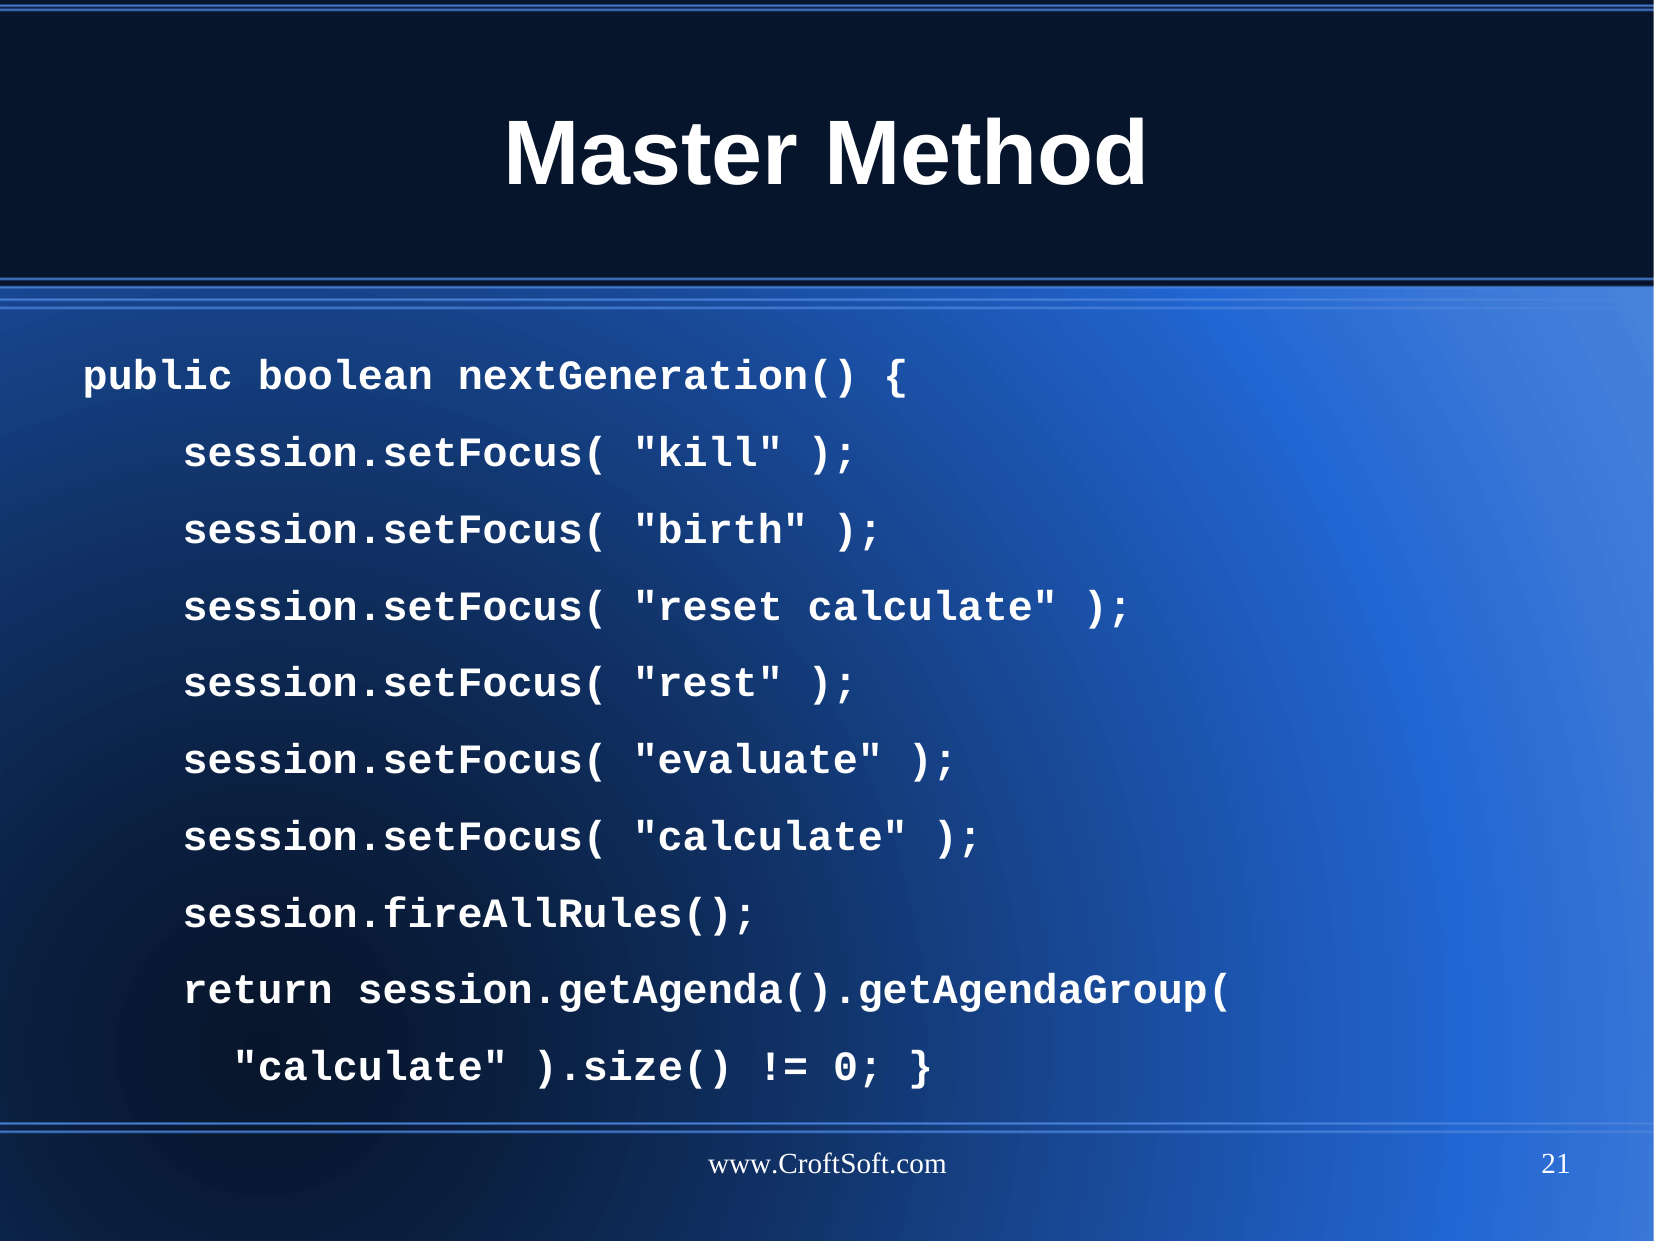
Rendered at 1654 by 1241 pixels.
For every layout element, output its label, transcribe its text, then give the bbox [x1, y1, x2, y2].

picture [0, 0, 1654, 1241]
title Master Method [82, 49, 1571, 257]
list public boolean nextGeneration() { session.setFocus( "kill" ); session.setFocus( "birth" ); session.setFocus( "reset calculate" ); session.setFocus( "rest" ); session.setFocus( "evaluate" ); session.setFocus( "calculate" ); session.fireAllRules(); return session.getAgenda().getAgendaGroup( "calculate" ).size() != 0; } [82, 355, 1571, 1099]
